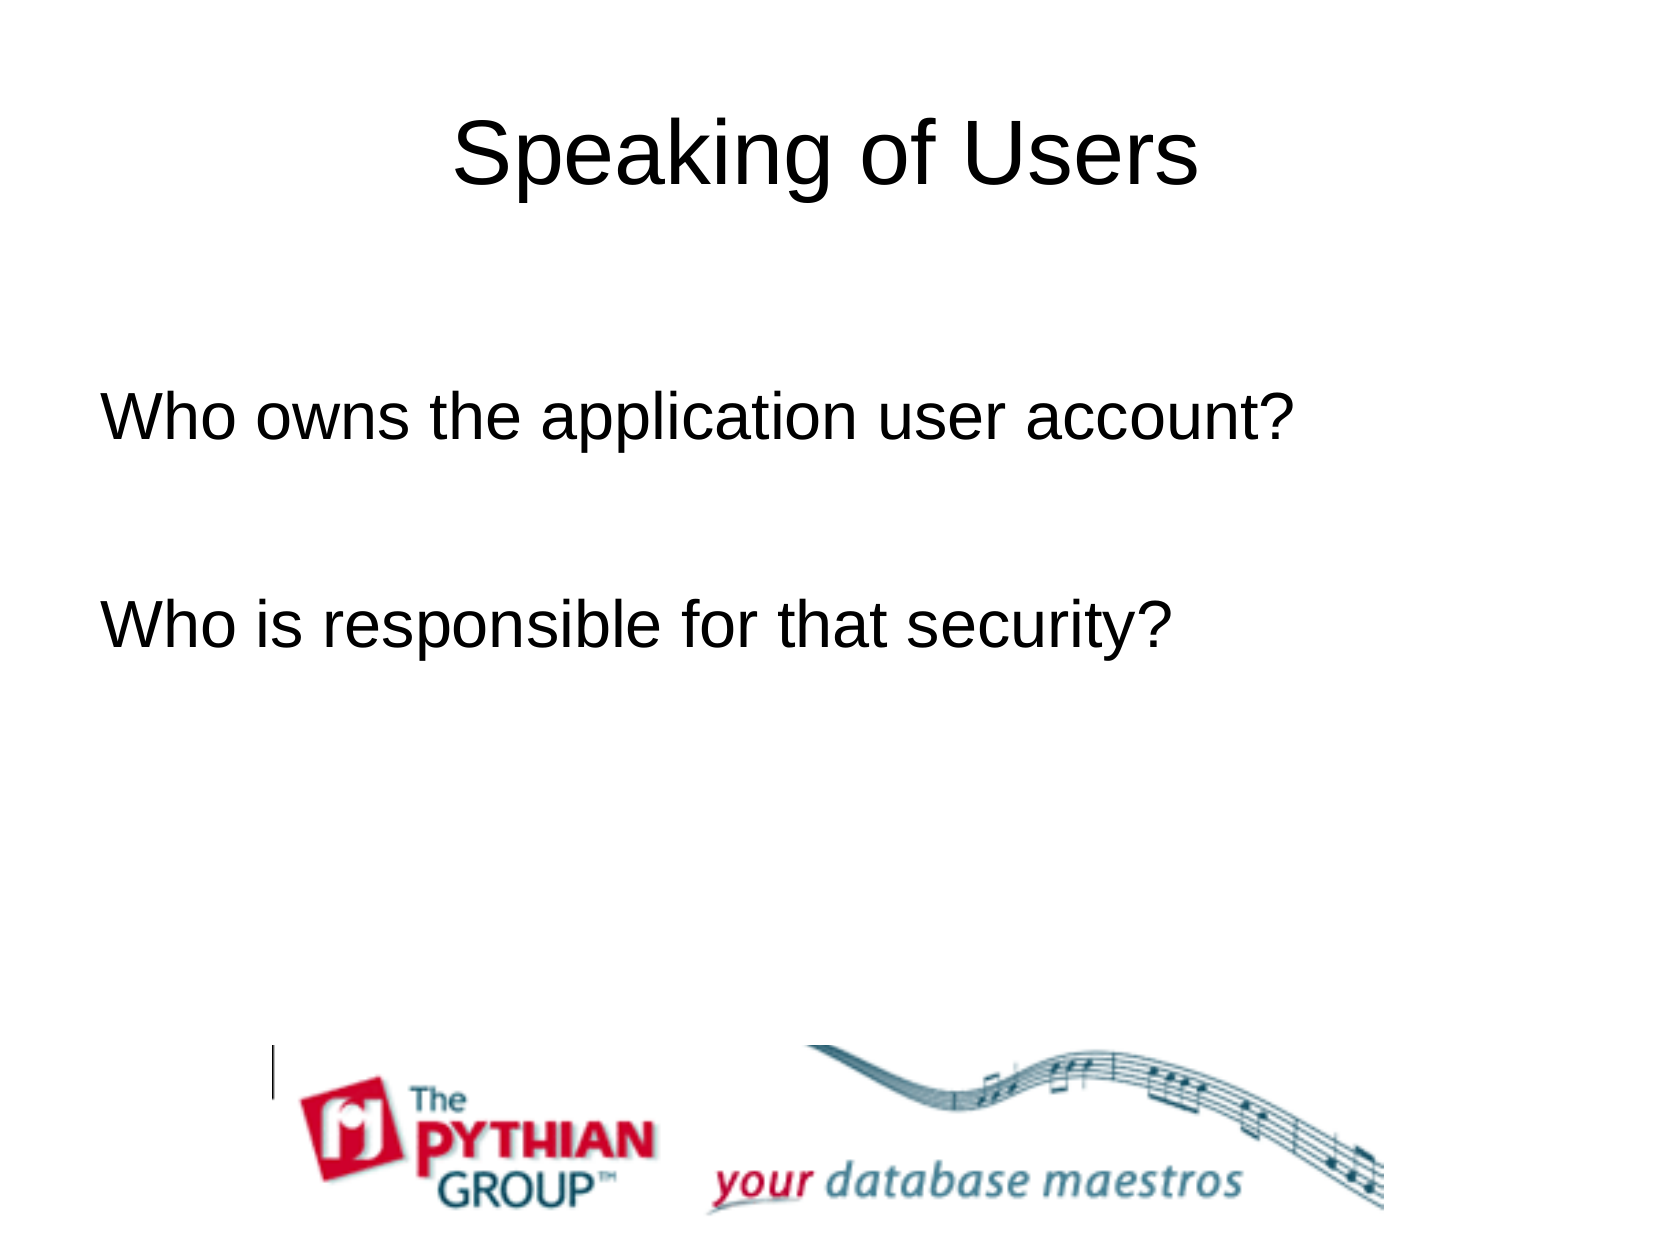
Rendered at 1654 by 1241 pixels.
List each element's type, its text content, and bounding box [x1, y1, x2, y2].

picture [272, 1183, 1384, 1241]
list Who owns the application user account? Who is responsible for that security? [82, 378, 1571, 1183]
title Speaking of Users [82, 56, 1571, 250]
